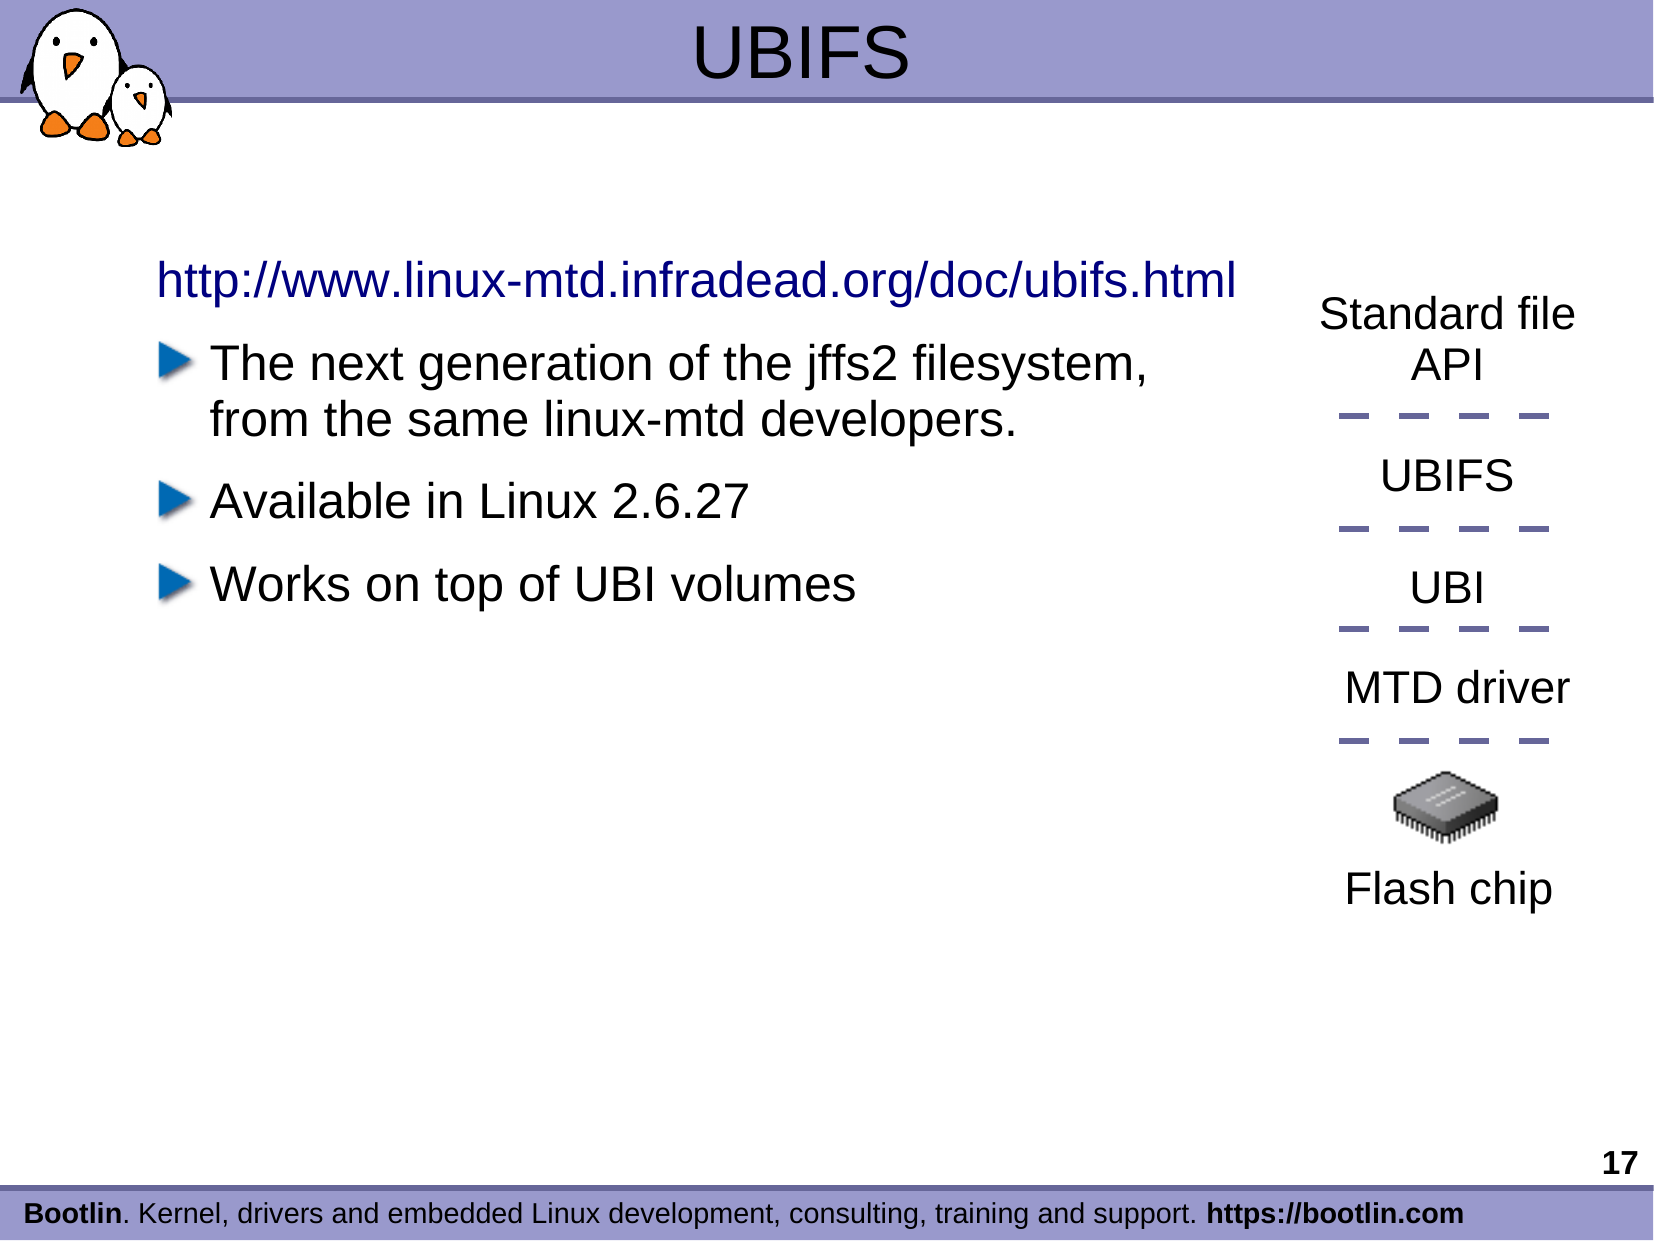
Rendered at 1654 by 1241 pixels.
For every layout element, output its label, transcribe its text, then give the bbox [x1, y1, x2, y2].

picture [1387, 750, 1506, 863]
text_box MTD driver [1344, 662, 1571, 720]
picture [20, 8, 172, 147]
text_box UBI [1409, 562, 1486, 620]
text_box Flash chip [1344, 863, 1554, 921]
text_box UBIFS [1379, 449, 1515, 507]
text_box Standard file API [1318, 288, 1577, 403]
list http://www.linux-mtd.infradead.org/doc/ubifs.html The next generation of the jffs2 filesystem, from the same linux-mtd developers. Available in Linux 2.6.27 Works on top of UBI volumes [138, 251, 1551, 1006]
title UBIFS [75, 0, 1528, 106]
